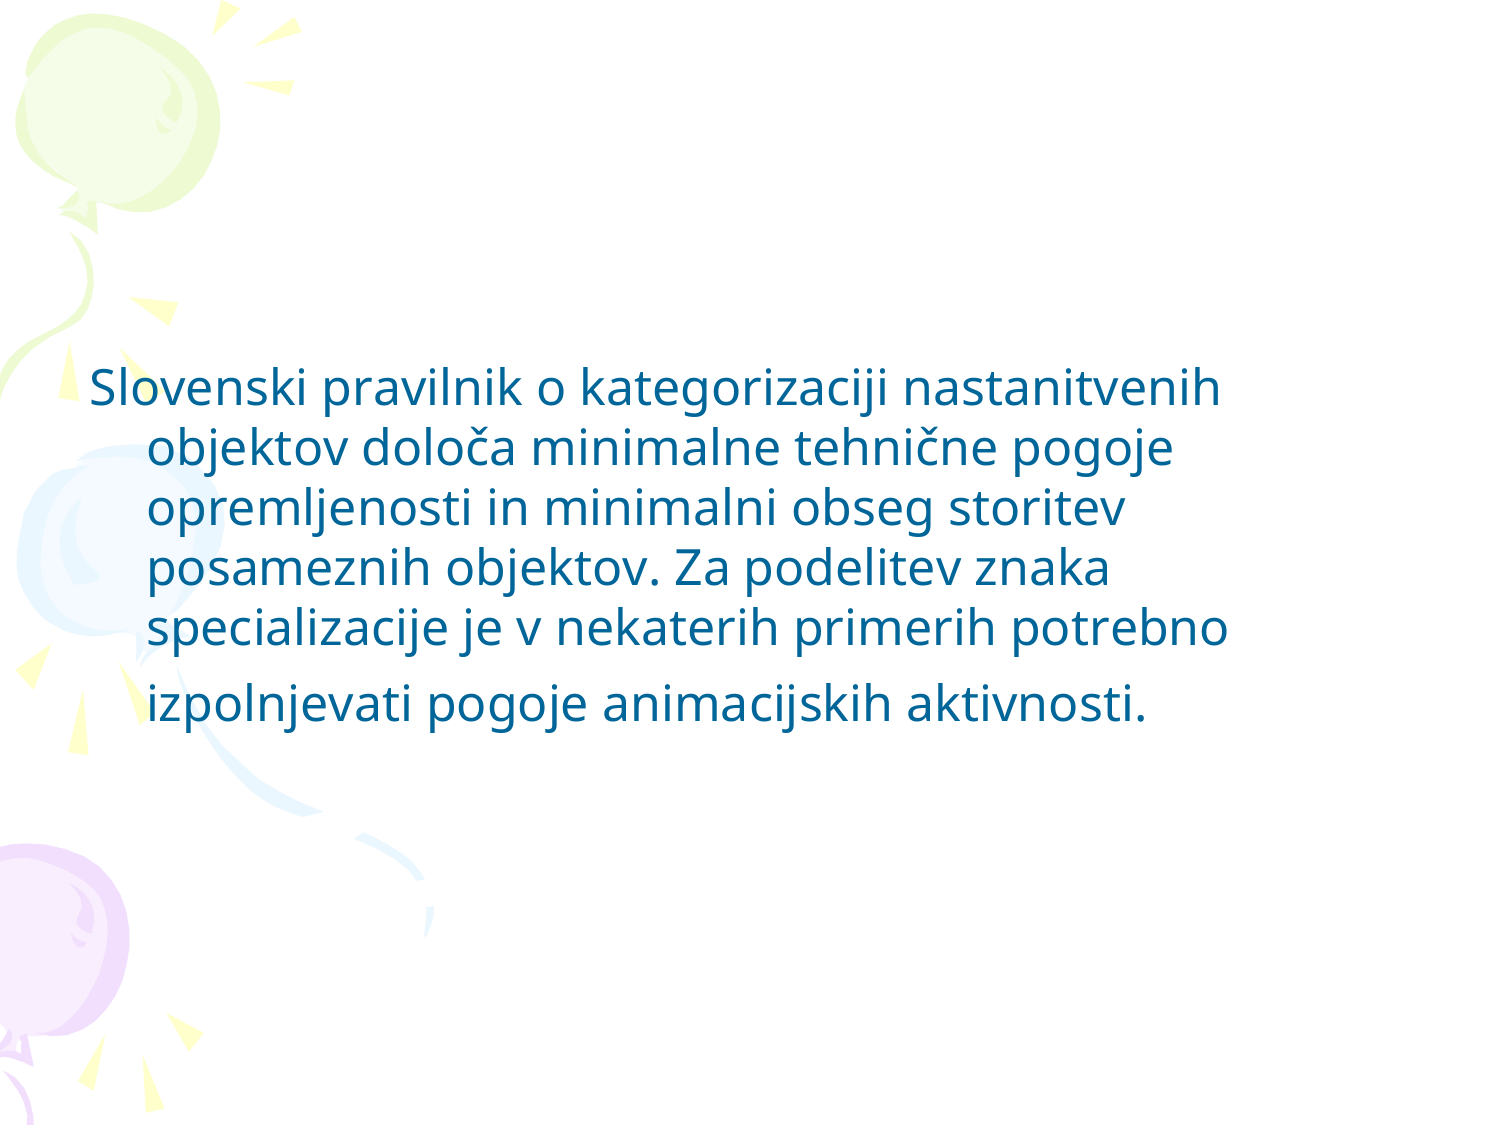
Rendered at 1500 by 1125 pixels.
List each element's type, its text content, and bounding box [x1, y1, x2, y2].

list Slovenski pravilnik o kategorizaciji nastanitvenih objektov določa minimalne tehnične pogoje opremljenosti in minimalni obseg storitev posameznih objektov. Za podelitev znaka specializacije je v nekaterih primerih potrebno izpolnjevati pogoje animacijskih aktivnosti. [75, 262, 1426, 994]
